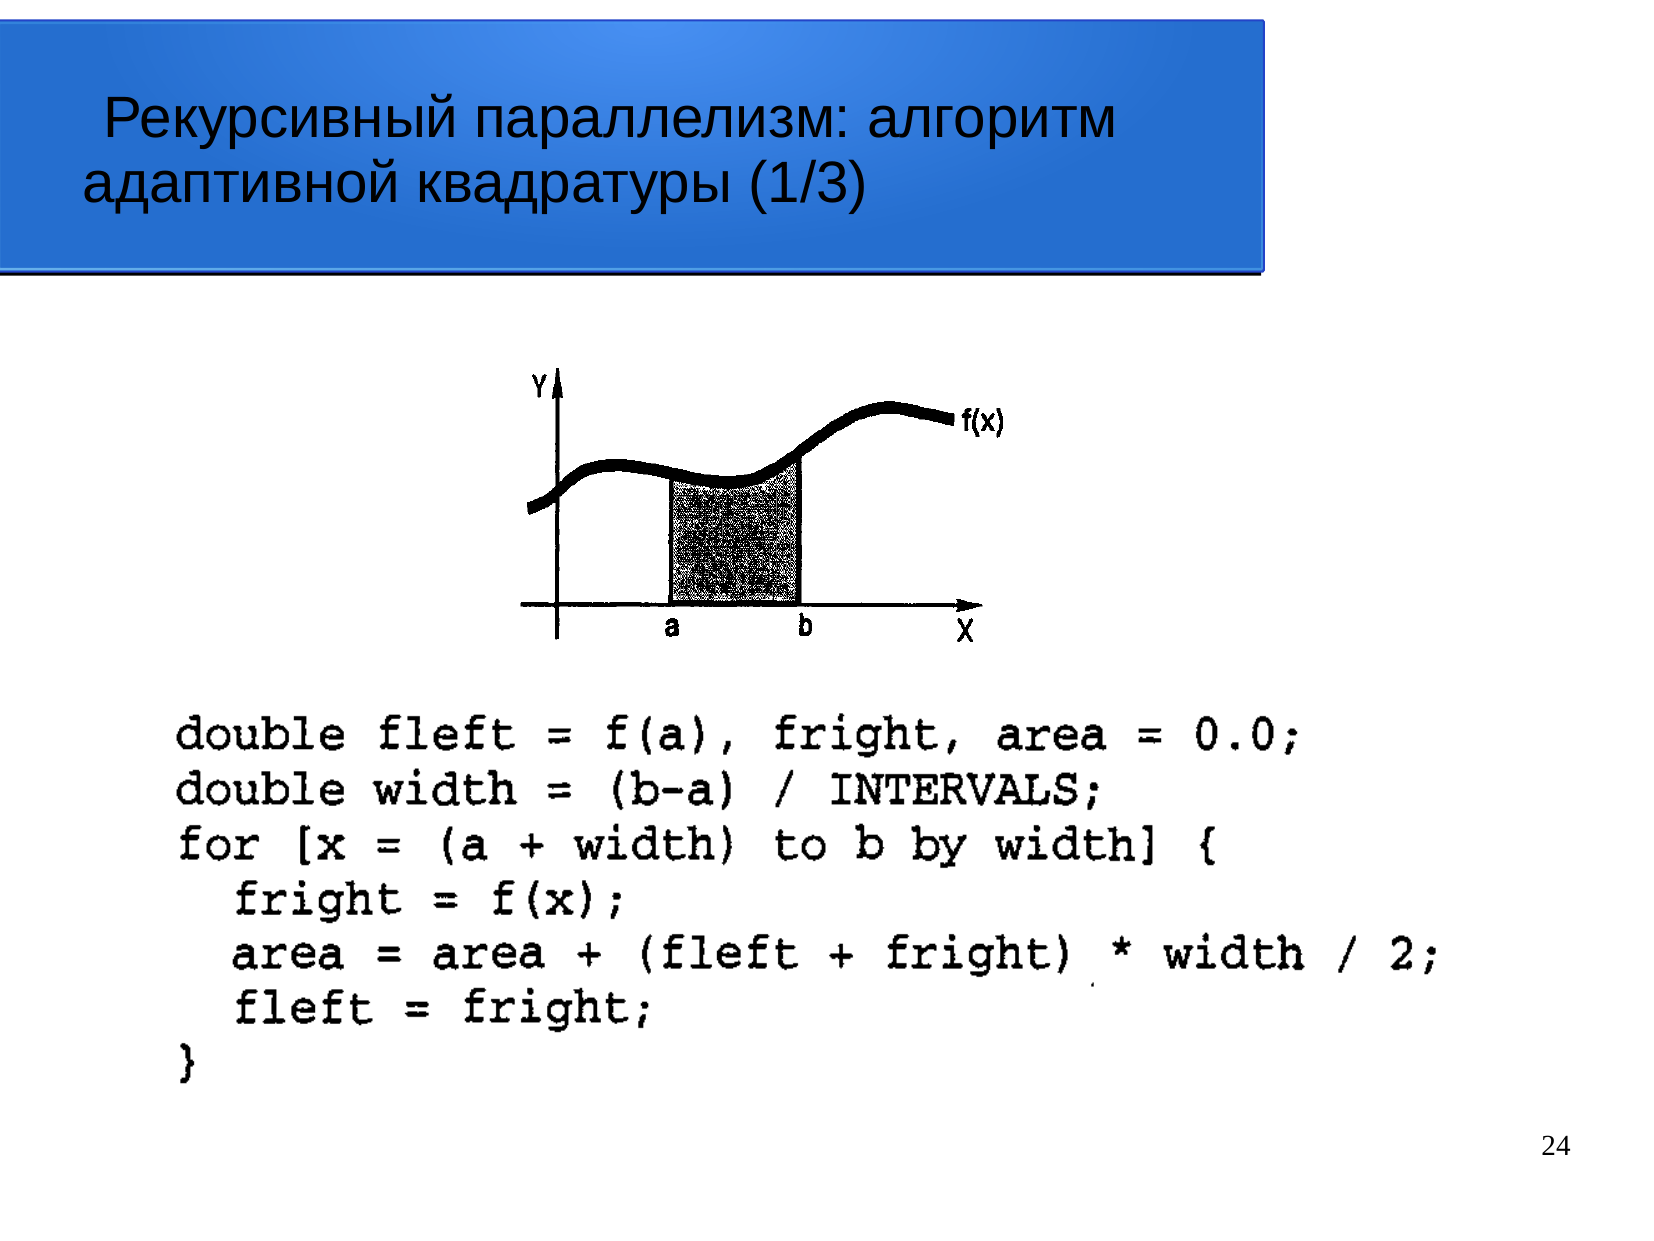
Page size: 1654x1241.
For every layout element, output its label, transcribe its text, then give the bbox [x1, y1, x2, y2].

picture [163, 708, 1447, 1093]
picture [513, 354, 1004, 650]
title Рекурсивный параллелизм: алгоритм адаптивной квадратуры (1/3) [82, 47, 1235, 252]
